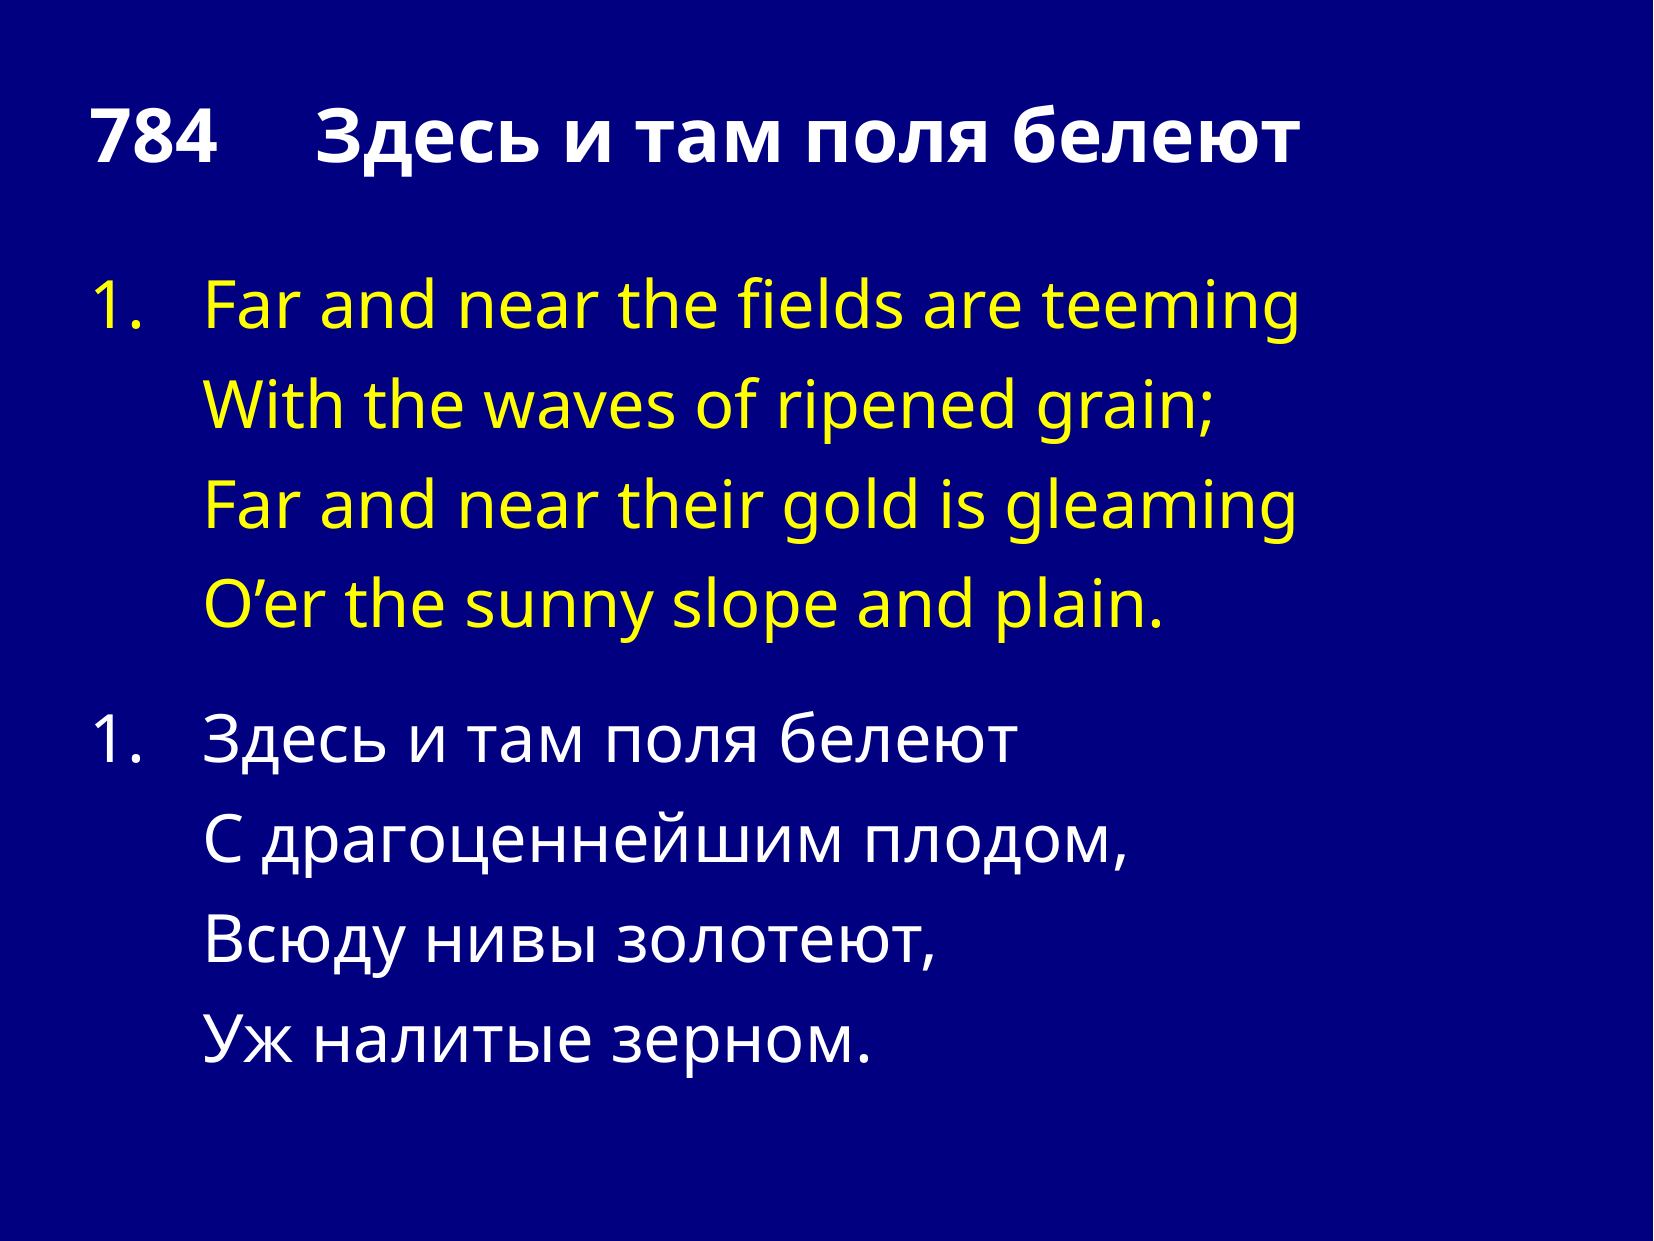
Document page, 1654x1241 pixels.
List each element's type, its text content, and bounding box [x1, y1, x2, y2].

text_box 1. Far and near the fields are teeming With the waves of ripened grain; Far and near their gold is gleaming O’er the sunny slope and plain. [75, 188, 1576, 638]
text_box 1. Здесь и там поля белеют С драгоценнейшим плодом, Всюду нивы золотеют, Уж налитые зерном. [75, 675, 1576, 1163]
text_box 784 Здесь и там поля белеют [75, 75, 1576, 188]
